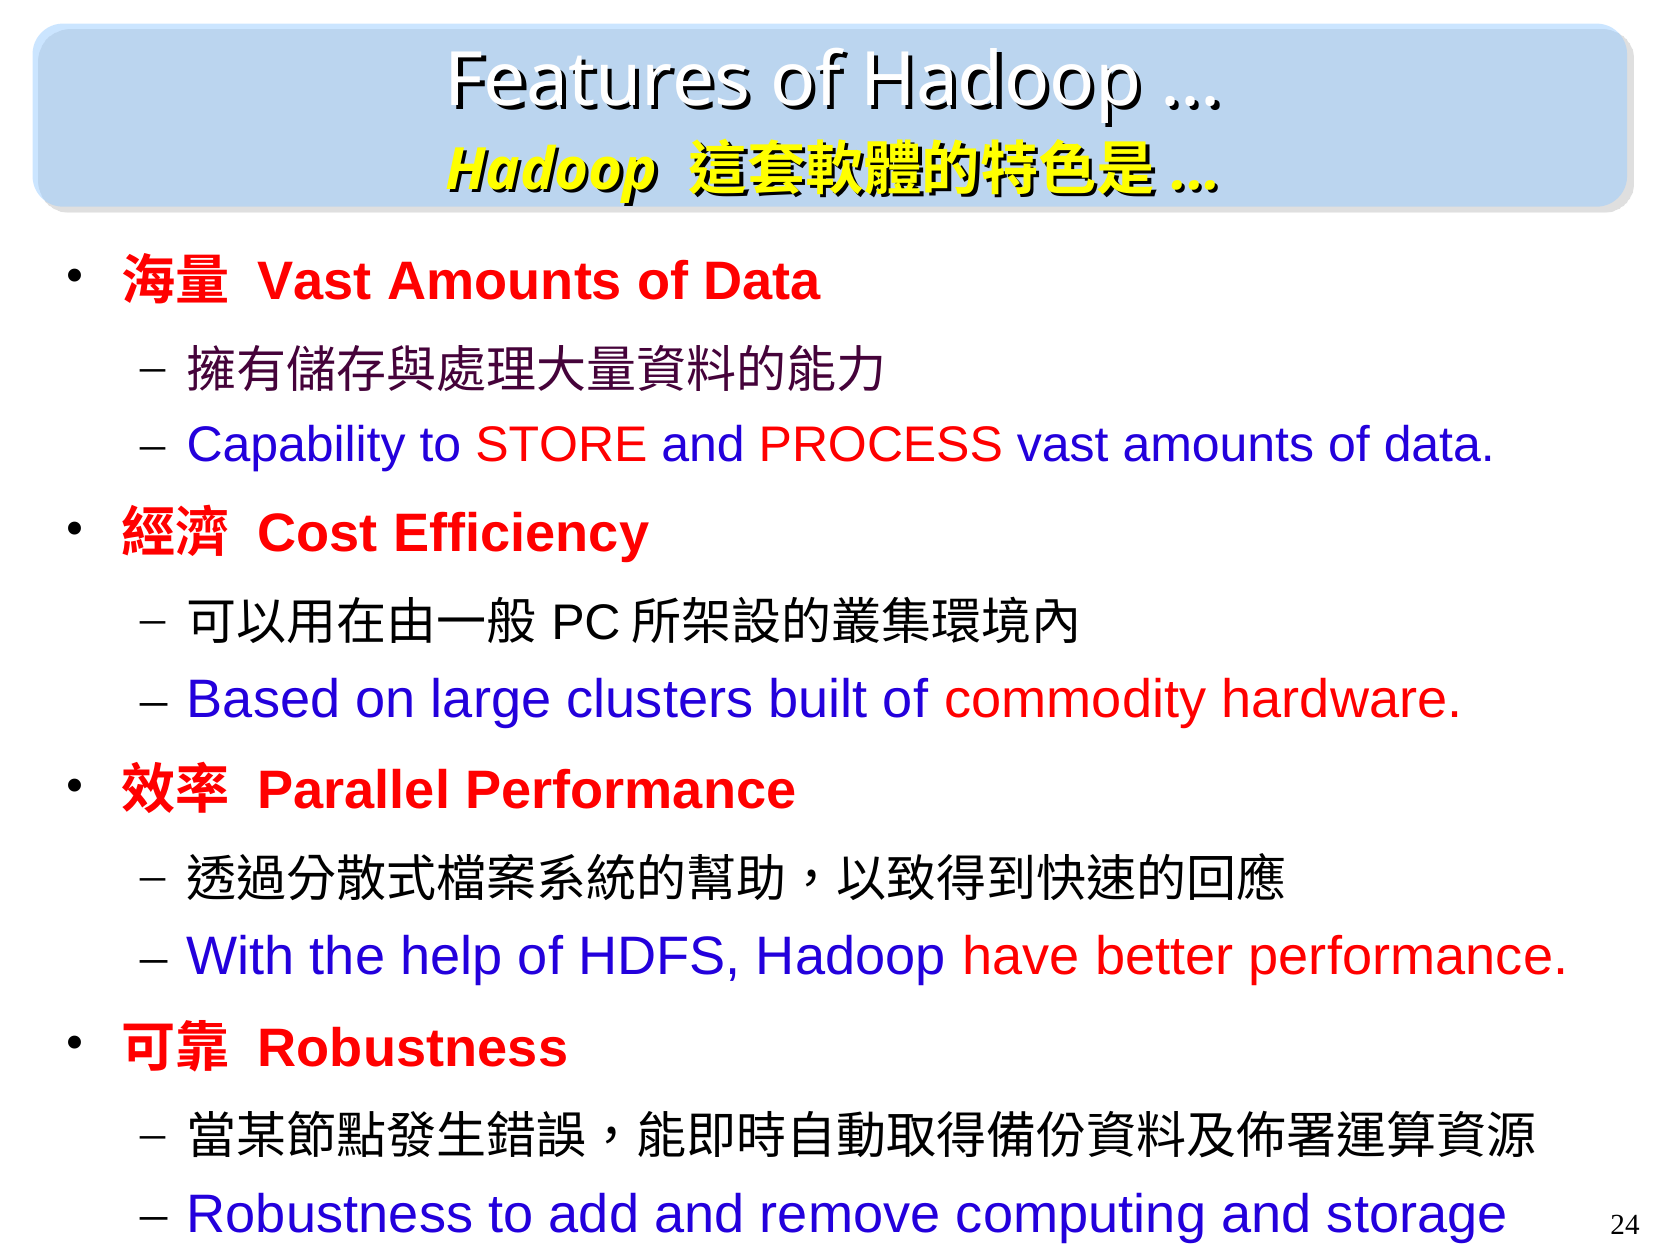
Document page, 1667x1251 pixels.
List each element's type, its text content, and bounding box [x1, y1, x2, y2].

list 海量 Vast Amounts of Data 擁有儲存與處理大量資料的能力 Capability to STORE and PROCESS vast amounts of data. 經濟 Cost Efficiency 可以用在由一般PC所架設的叢集環境內 Based on large clusters built of commodity hardware. 效率 Parallel Performance 透過分散式檔案系統的幫助，以致得到快速的回應 With the help of HDFS, Hadoop have better performance. 可靠 Robustness 當某節點發生錯誤，能即時自動取得備份資料及佈署運算資源 Robustness to add and remove computing and storage resource without shutdown entire system. [64, 236, 1613, 1208]
text_box [32, 23, 124, 207]
text_box [1542, 23, 1628, 207]
title Features of Hadoop ... Hadoop 這套軟體的特色是... [124, 20, 1542, 213]
